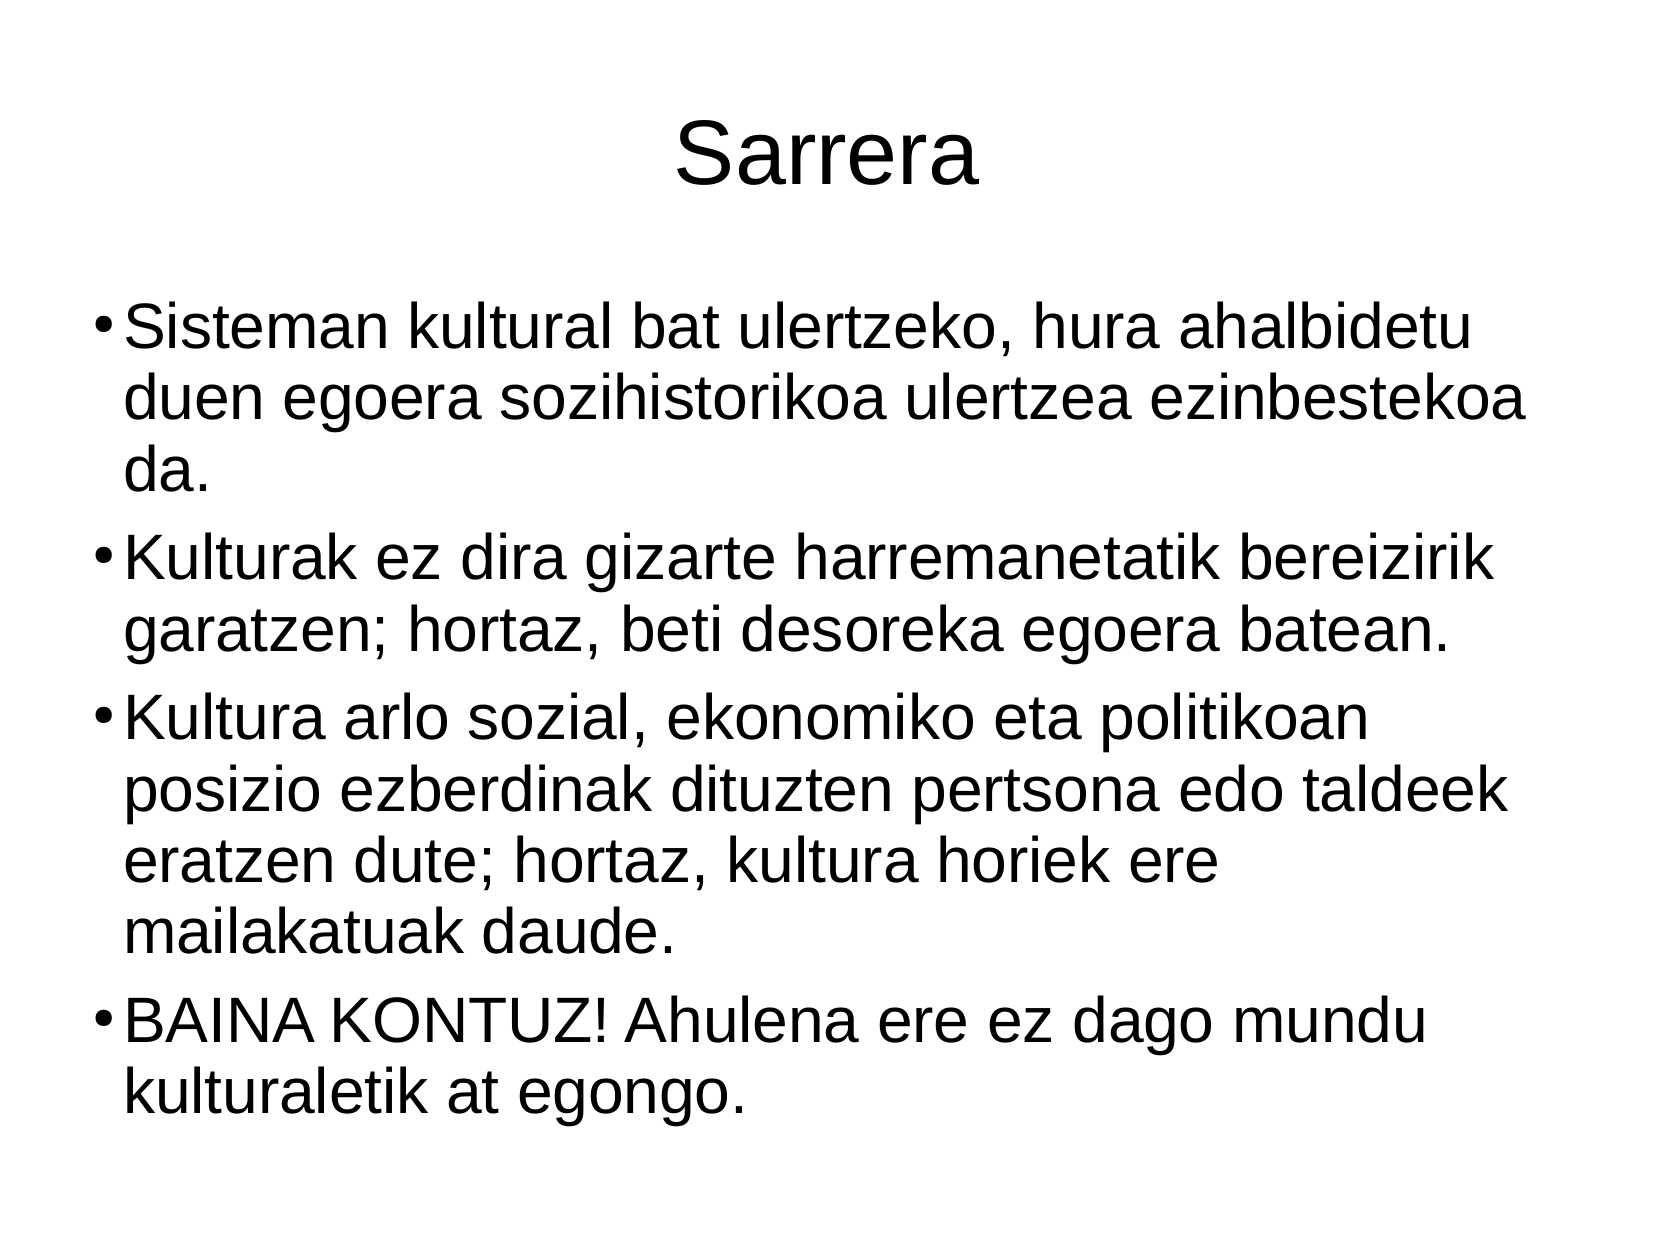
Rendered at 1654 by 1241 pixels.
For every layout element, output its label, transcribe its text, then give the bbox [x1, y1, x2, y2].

list Sisteman kultural bat ulertzeko, hura ahalbidetu duen egoera sozihistorikoa ulertzea ezinbestekoa da. Kulturak ez dira gizarte harremanetatik bereizirik garatzen; hortaz, beti desoreka egoera batean. Kultura arlo sozial, ekonomiko eta politikoan posizio ezberdinak dituzten pertsona edo taldeek eratzen dute; hortaz, kultura horiek ere mailakatuak daude. BAINA KONTUZ! Ahulena ere ez dago mundu kulturaletik at egongo. [82, 290, 1571, 1134]
title Sarrera [82, 49, 1571, 257]
